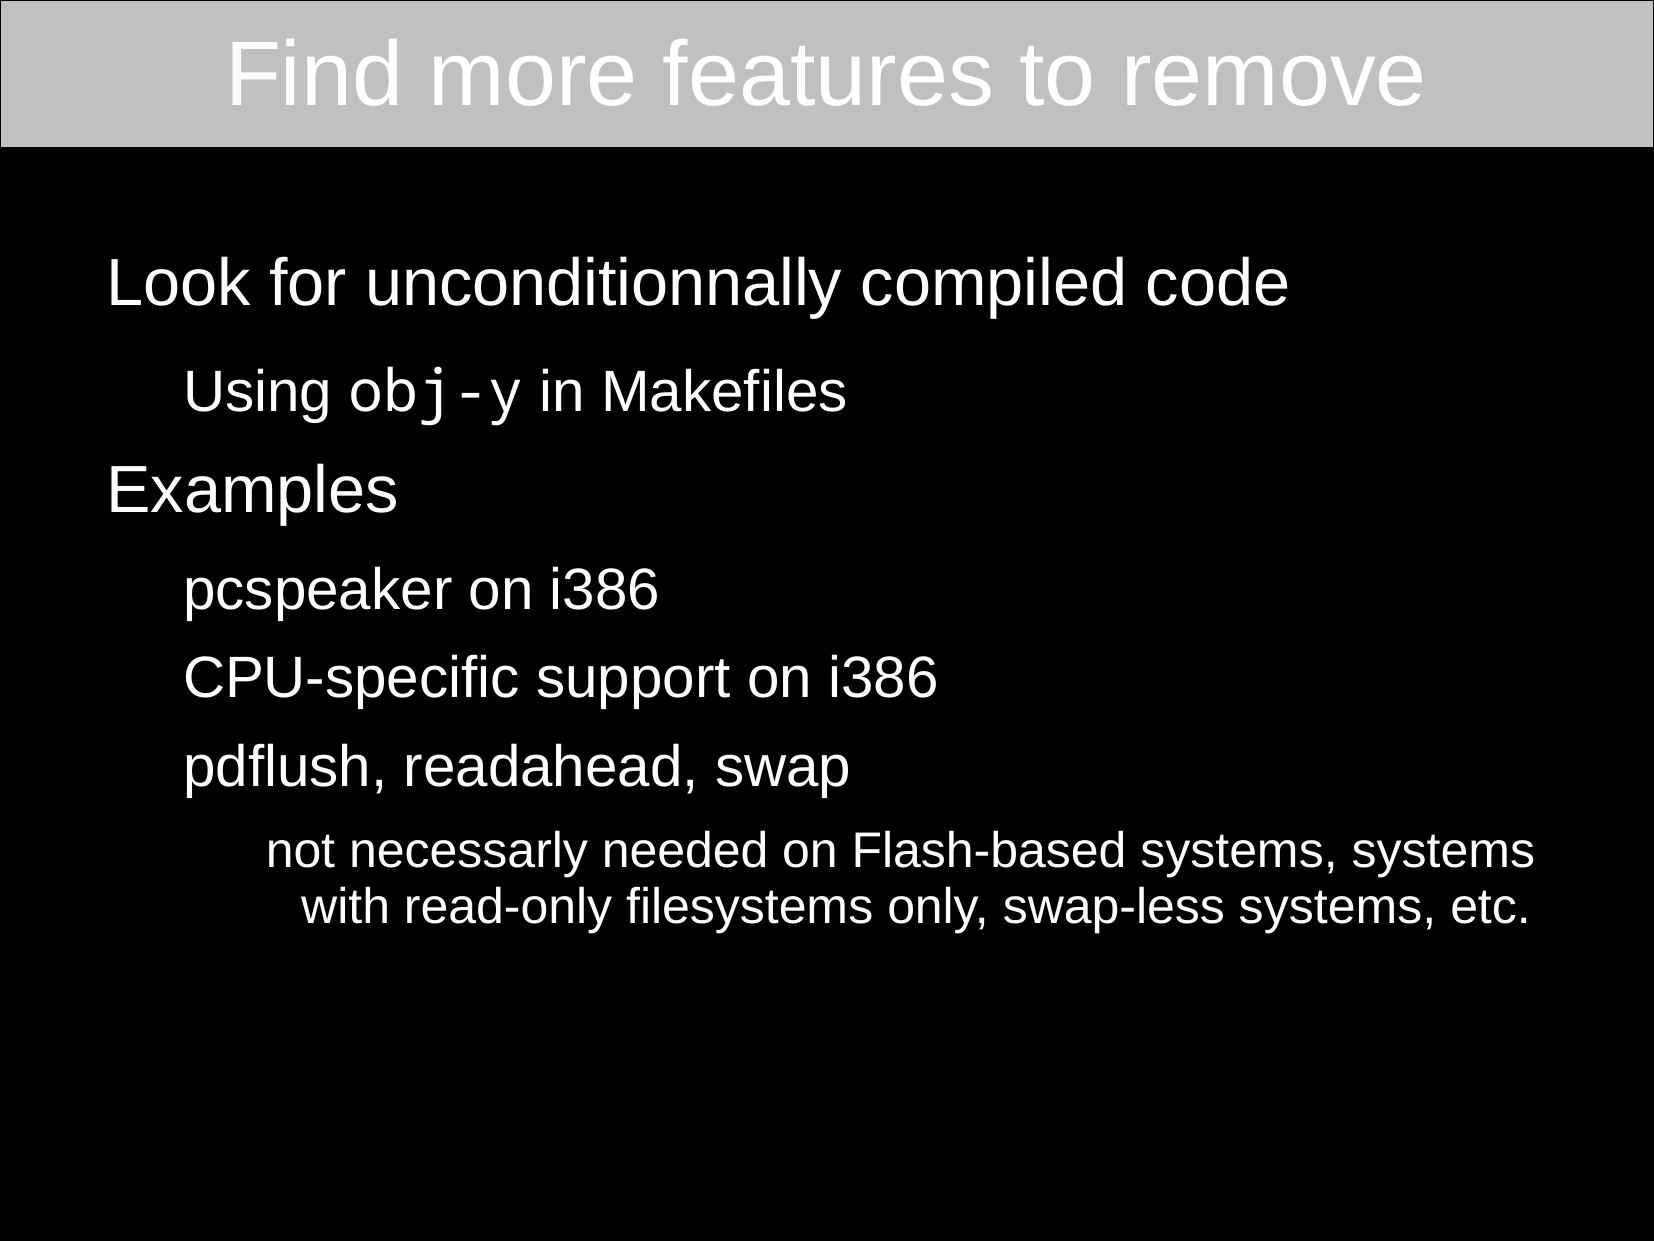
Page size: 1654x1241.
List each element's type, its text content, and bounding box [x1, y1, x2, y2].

title Find more features to remove [0, 0, 1654, 148]
list Look for unconditionnally compiled code Using obj-y in Makefiles Examples pcspeaker on i386 CPU-specific support on i386 pdflush, readahead, swap not necessarly needed on Flash-based systems, systems with read-only filesystems only, swap-less systems, etc. [88, 245, 1577, 1049]
